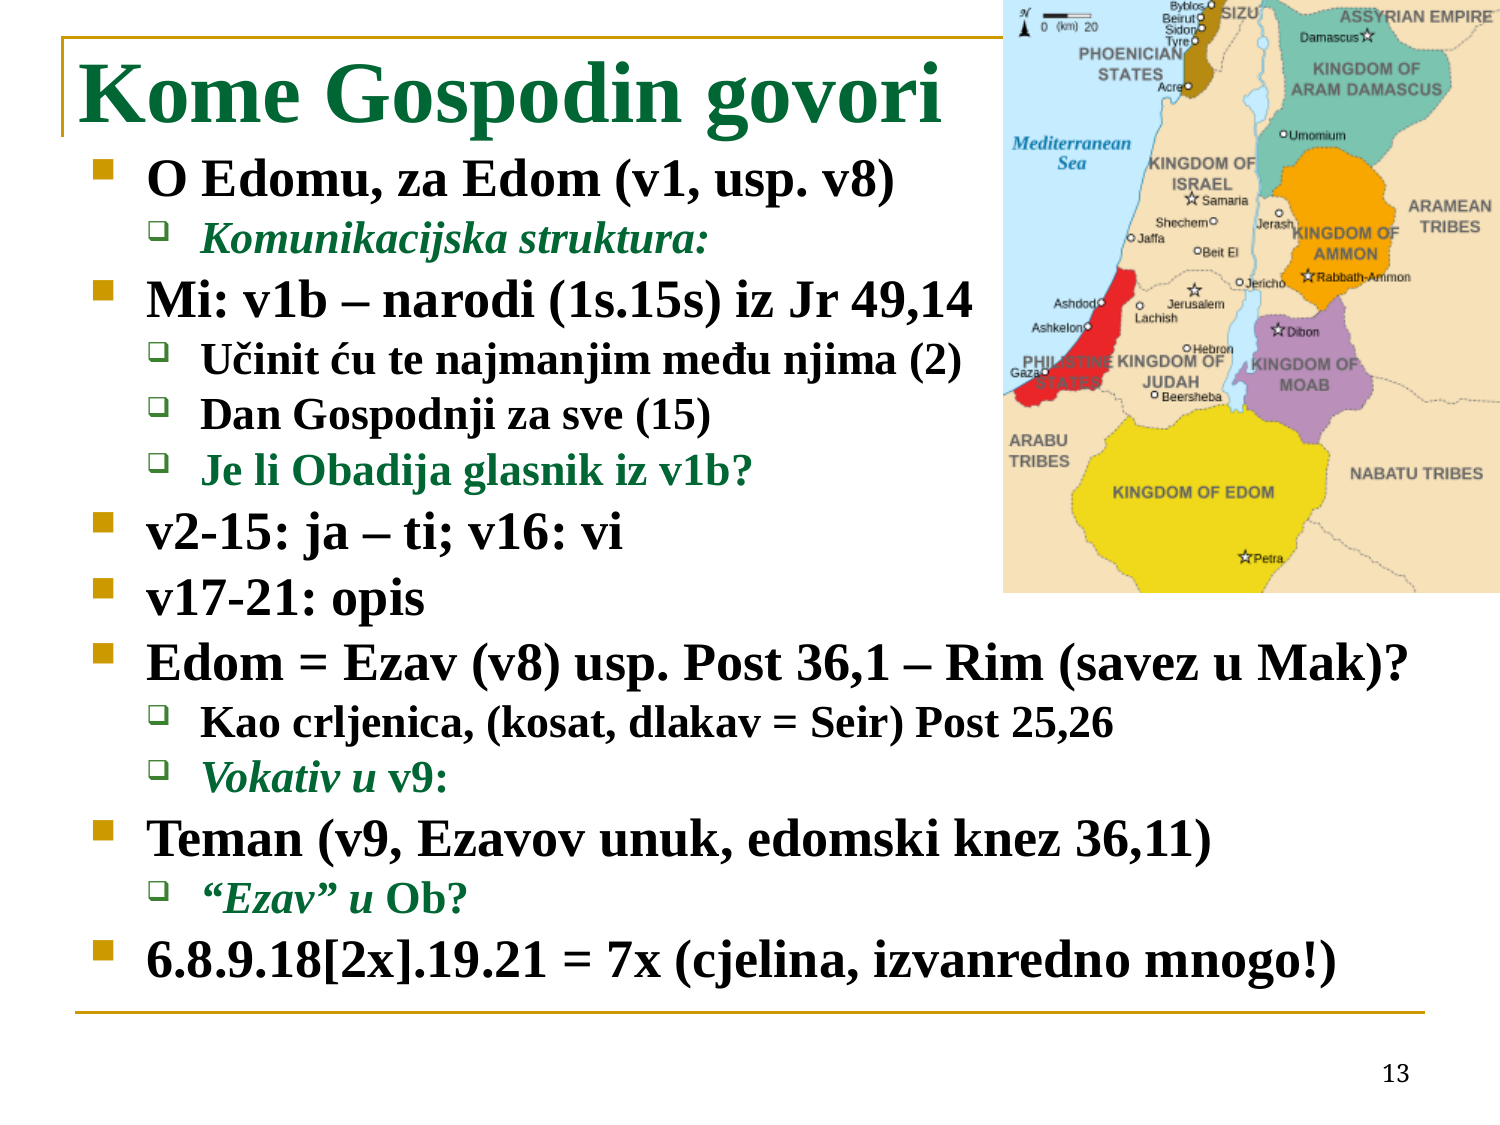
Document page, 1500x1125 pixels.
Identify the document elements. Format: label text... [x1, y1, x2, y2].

picture [1003, 0, 1500, 593]
title Kome Gospodin govori [63, 27, 1003, 215]
text_box <number> [1074, 1024, 1426, 1100]
list O Edomu, za Edom (v1, usp. v8) Komunikacijska struktura: Mi: v1b – narodi (1s.15s) iz Jr 49,14 Učinit ću te najmanjim među njima (2) Dan Gospodnji za sve (15) Je li Obadija glasnik iz v1b? v2-15: ja – ti; v16: vi v17-21: opis Edom = Ezav (v8) usp. Post 36,1 – Rim (savez u Mak)? Kao crljenica, (kosat, dlakav = Seir) Post 25,26 Vokativ u v9: Teman (v9, Ezavov unuk, edomski knez 36,11) “Ezav” u Ob? 6.8.9.18[2x].19.21 = 7x (cjelina, izvanredno mnogo!) [75, 147, 1500, 1006]
